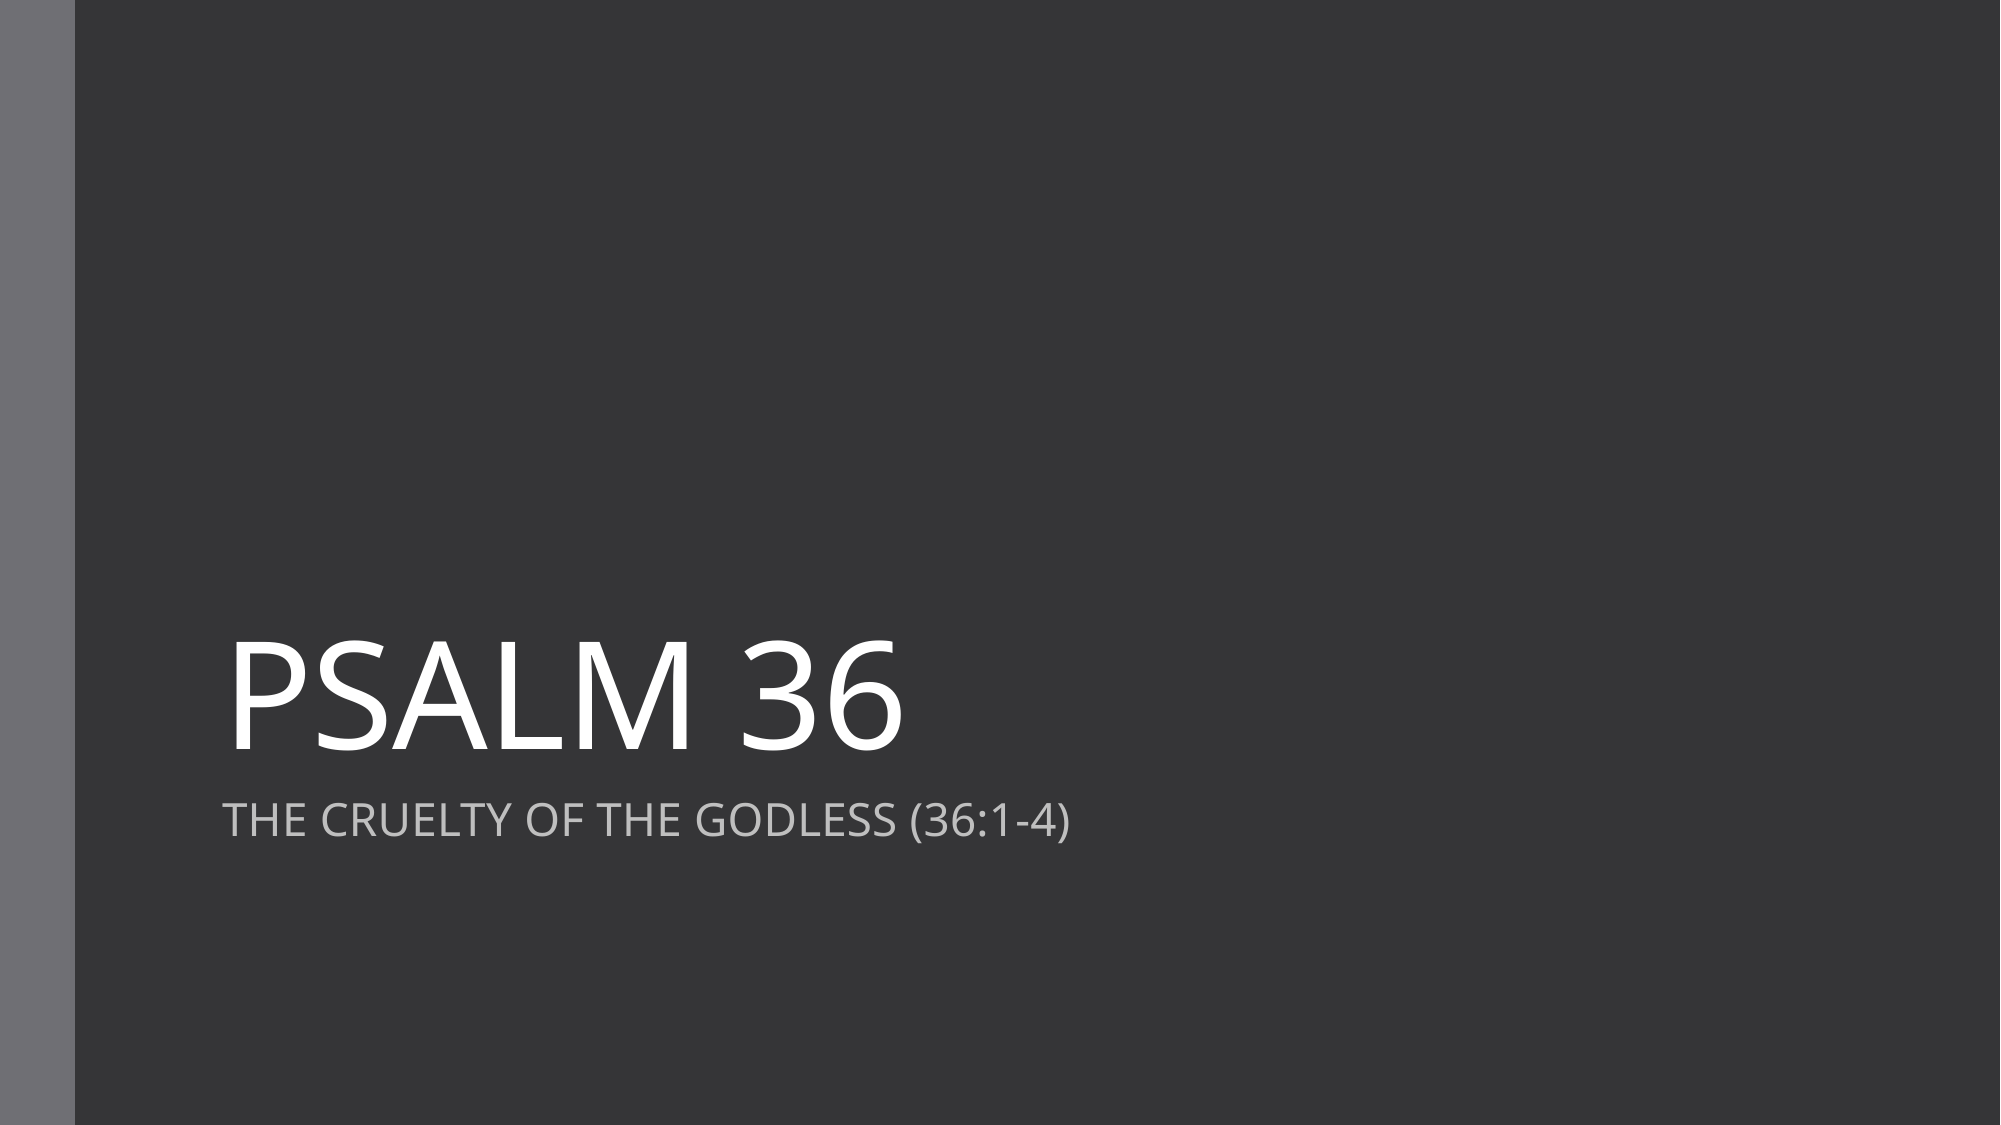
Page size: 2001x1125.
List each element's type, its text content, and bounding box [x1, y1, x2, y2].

subtitle THE CRUELTY OF THE GODLESS (36:1-4) [206, 787, 1752, 1066]
title PSALM 36 [206, 124, 1752, 787]
